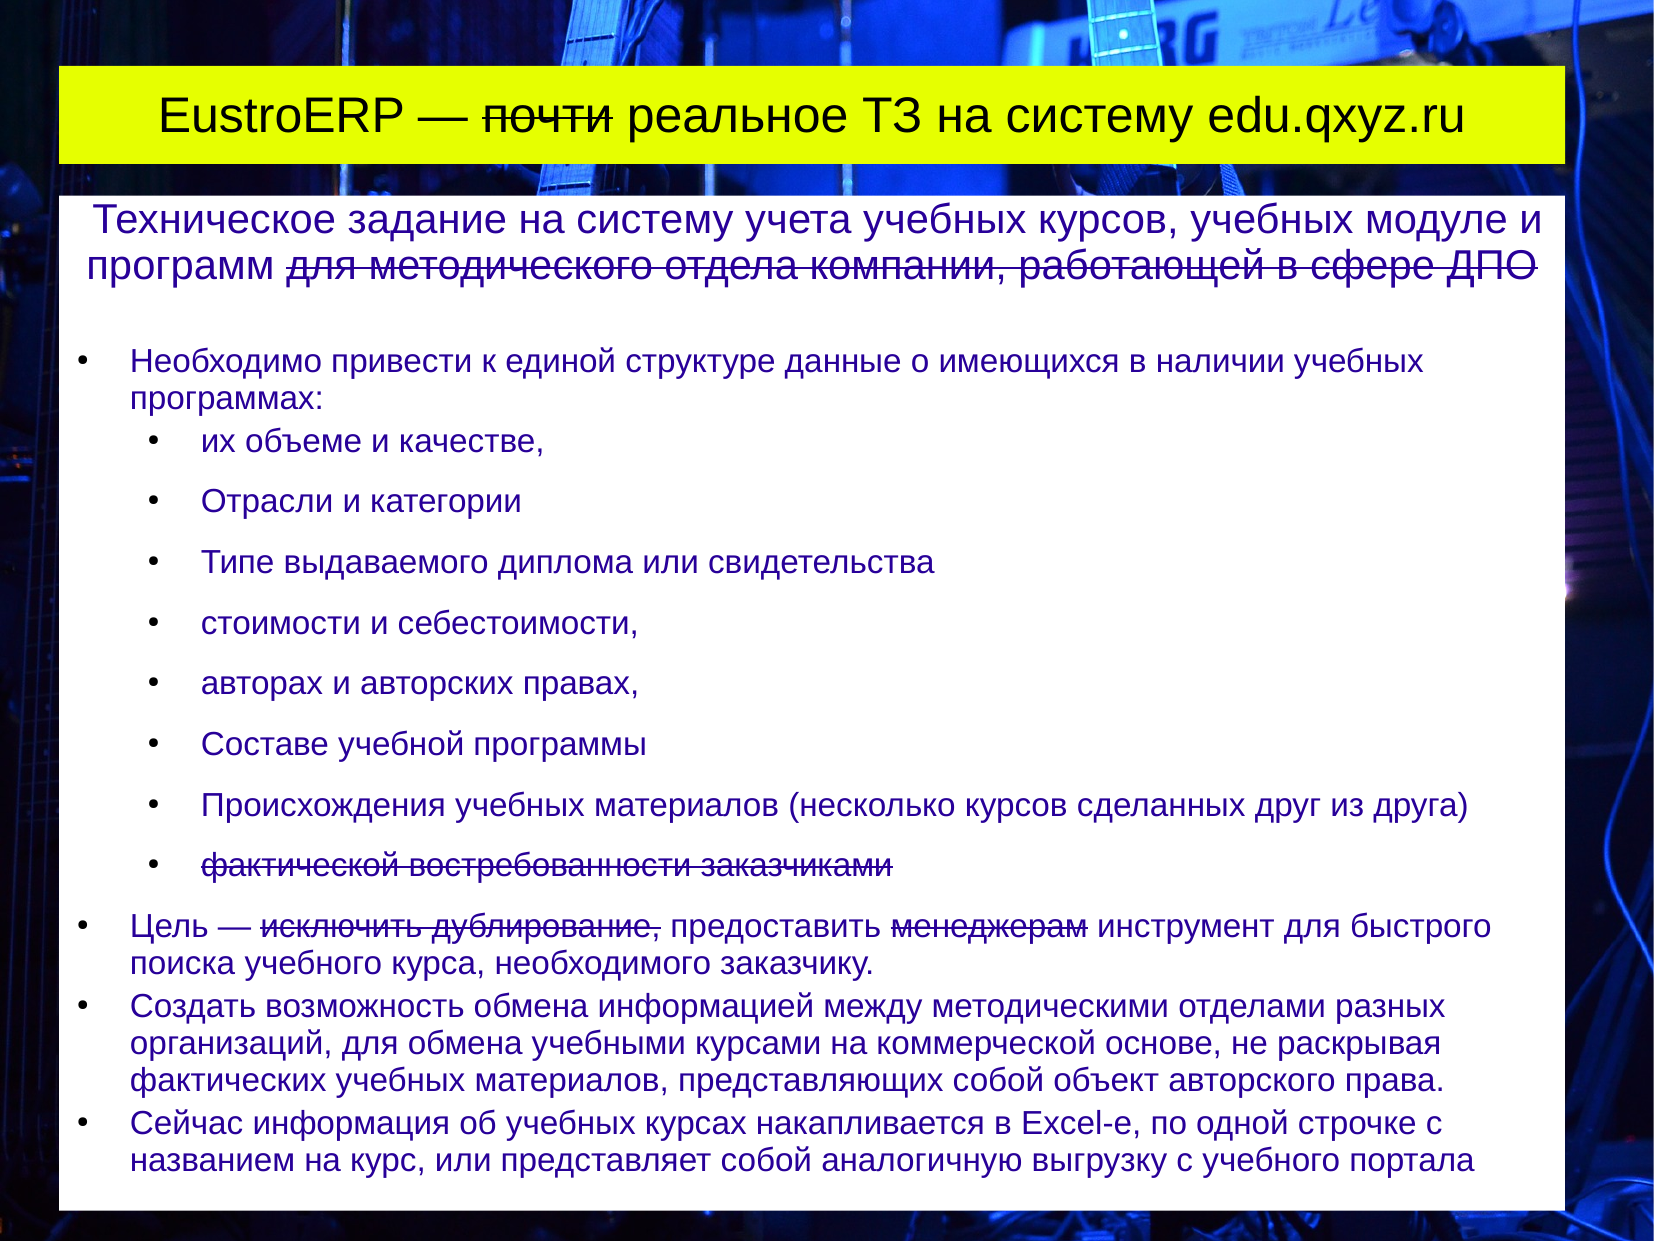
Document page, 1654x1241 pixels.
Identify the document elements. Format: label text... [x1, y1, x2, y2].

picture [0, 0, 1654, 1241]
title EustroERP — почти реальное ТЗ на систему edu.qxyz.ru [59, 65, 1566, 164]
list Техническое задание на систему учета учебных курсов, учебных модуле и программ для методического отдела компании, работающей в сфере ДПО Необходимо привести к единой структуре данные о имеющихся в наличии учебных программах: их объеме и качестве, Отрасли и категории Типе выдаваемого диплома или свидетельства стоимости и себестоимости, авторах и авторских правах, Составе учебной программы Происхождения учебных материалов (несколько курсов сделанных друг из друга) фактической востребованности заказчиками Цель — исключить дублирование, предоставить менеджерам инструмент для быстрого поиска учебного курса, необходимого заказчику. Создать возможность обмена информацией между методическими отделами разных организаций, для обмена учебными курсами на коммерческой основе, не раскрывая фактических учебных материалов, представляющих собой объект авторского права. Сейчас информация об учебных курсах накапливается в Excel-е, по одной строчке с названием на курс, или представляет собой аналогичную выгрузку с учебного портала [59, 195, 1565, 1211]
